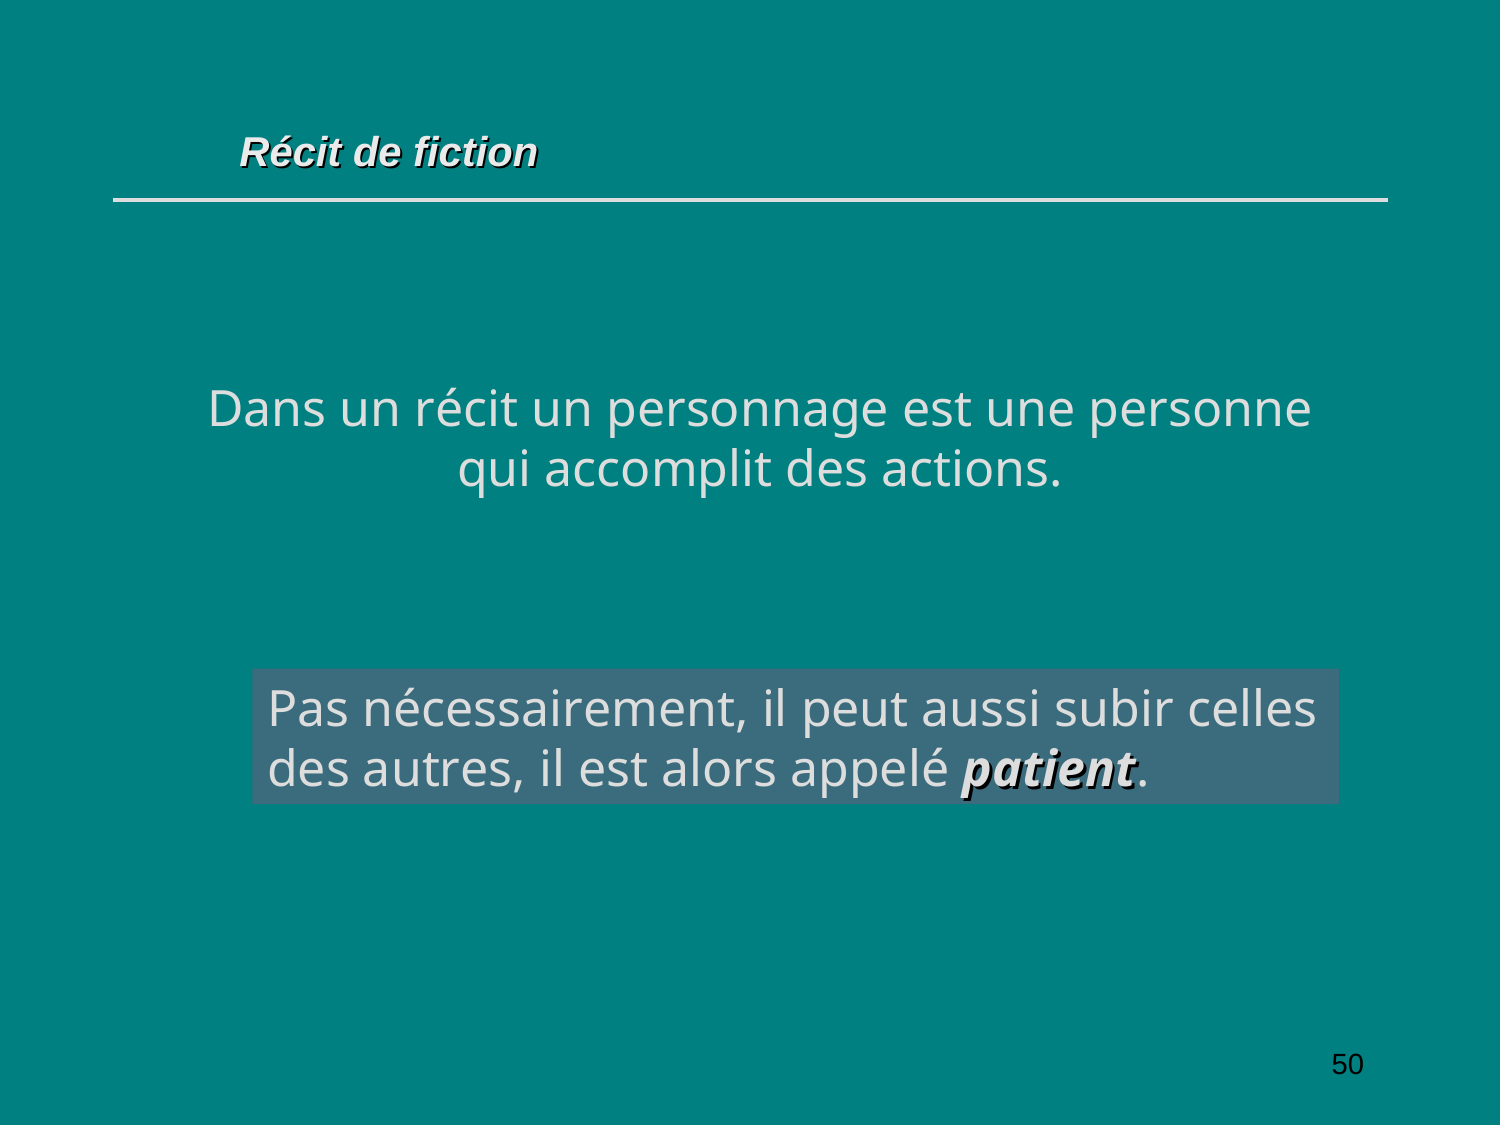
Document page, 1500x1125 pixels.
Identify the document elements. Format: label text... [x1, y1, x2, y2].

text_box Récit de fiction [224, 116, 554, 183]
text_box Dans un récit un personnage est une personne qui accomplit des actions. [182, 368, 1338, 505]
text_box Pas nécessairement, il peut aussi subir celles des autres, il est alors appelé patient. [252, 668, 1339, 805]
